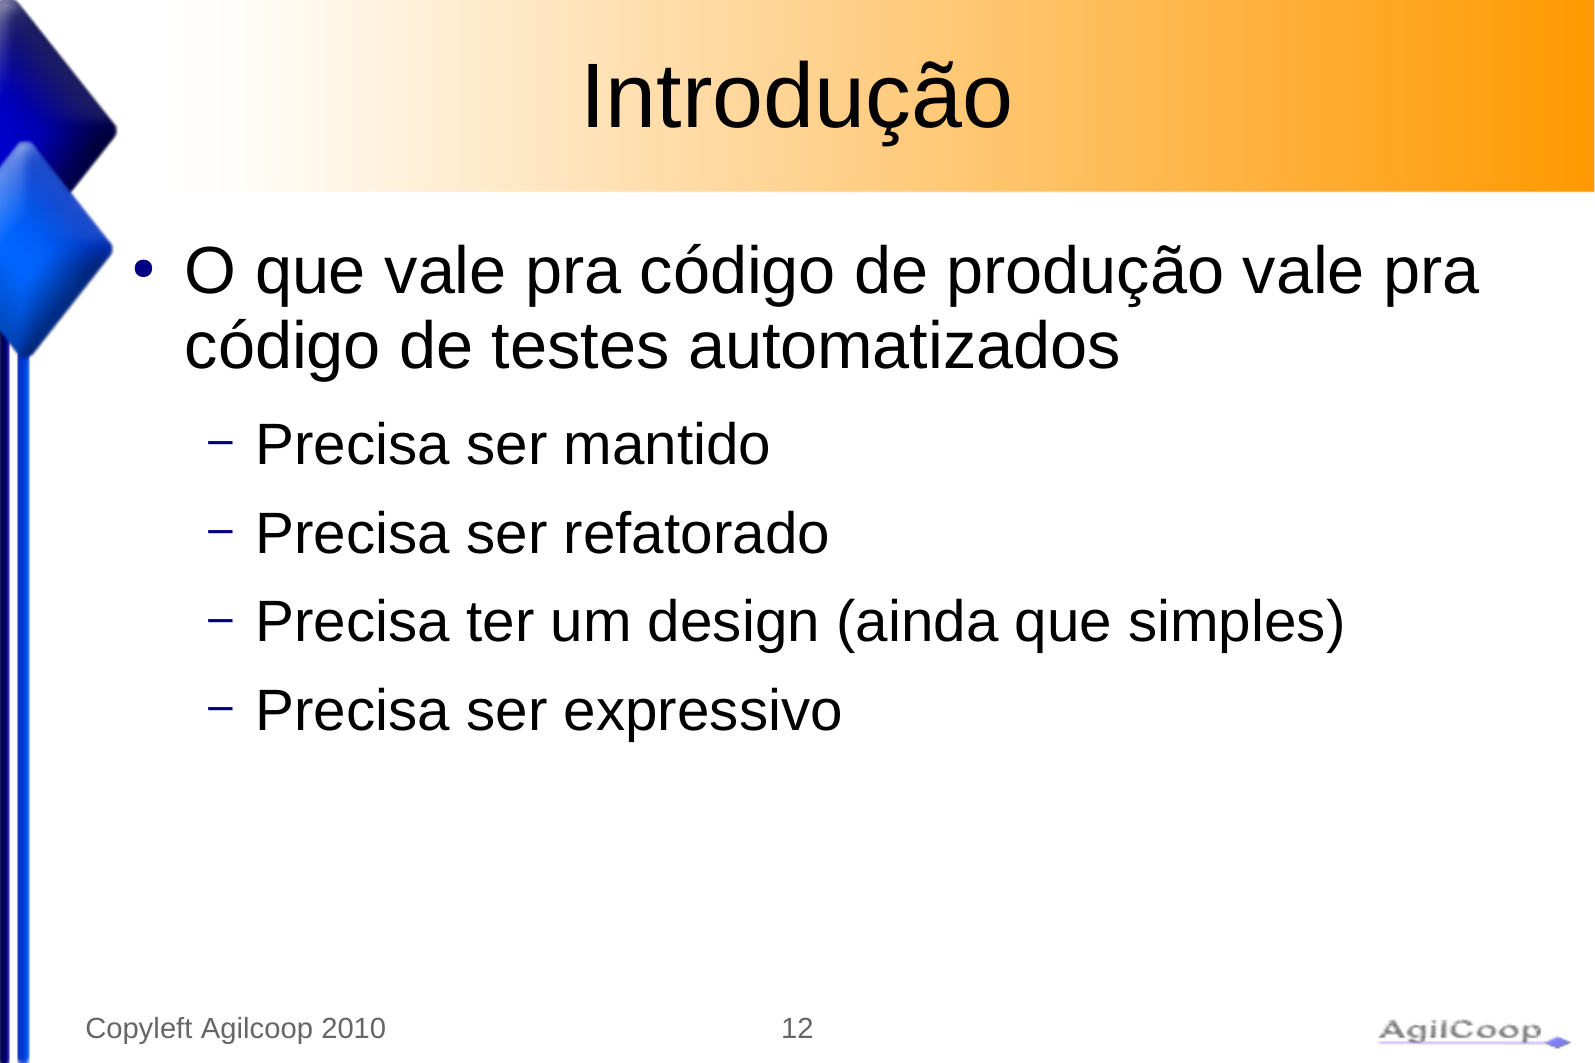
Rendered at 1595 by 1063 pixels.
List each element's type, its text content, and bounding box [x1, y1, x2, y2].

title Introdução [79, 6, 1515, 185]
list O que vale pra código de produção vale pra código de testes automatizados Precisa ser mantido Precisa ser refatorado Precisa ter um design (ainda que simples) Precisa ser expressivo [113, 232, 1549, 947]
picture [0, 0, 1595, 1063]
